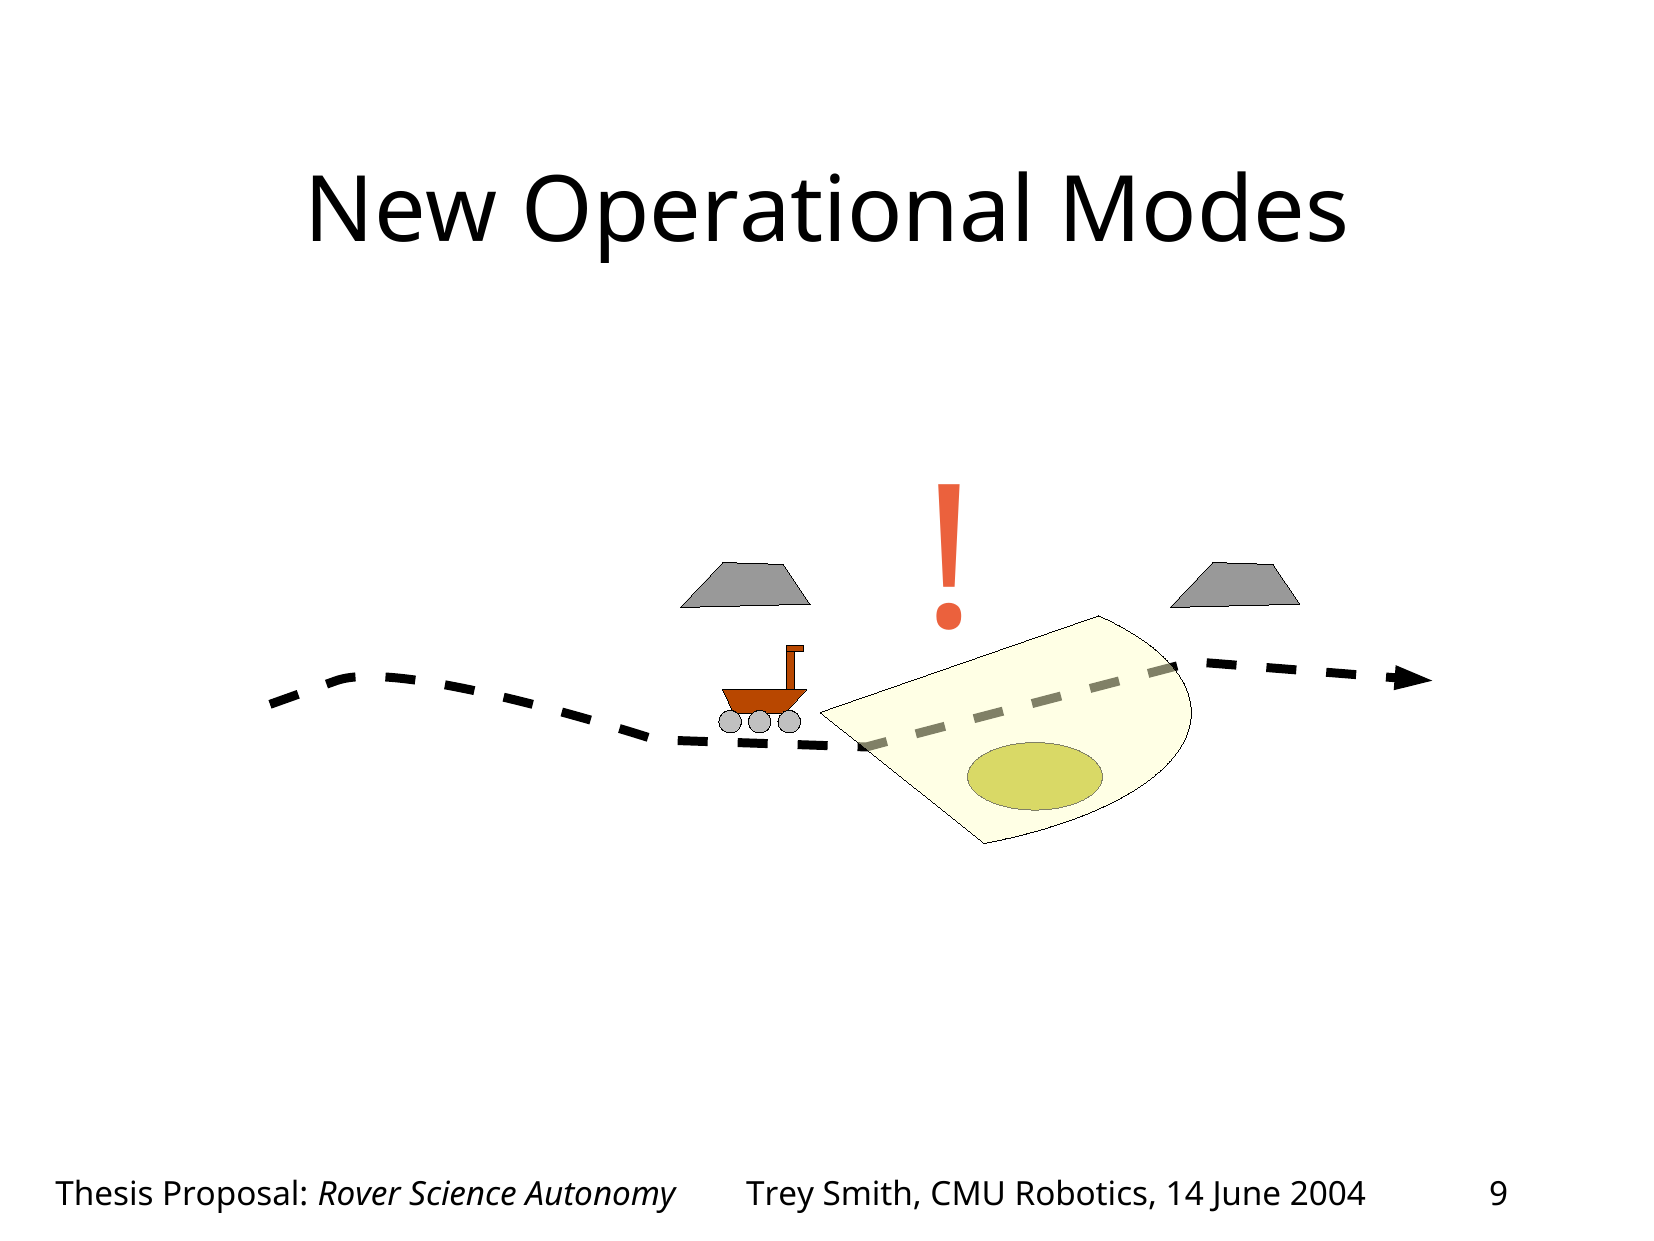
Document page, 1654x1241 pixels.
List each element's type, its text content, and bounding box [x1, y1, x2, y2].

text_box [820, 615, 1192, 844]
text_box ! [922, 413, 991, 654]
title New Operational Modes [121, 102, 1534, 311]
text_box [718, 645, 807, 733]
text_box [680, 562, 811, 608]
text_box [1170, 562, 1300, 608]
